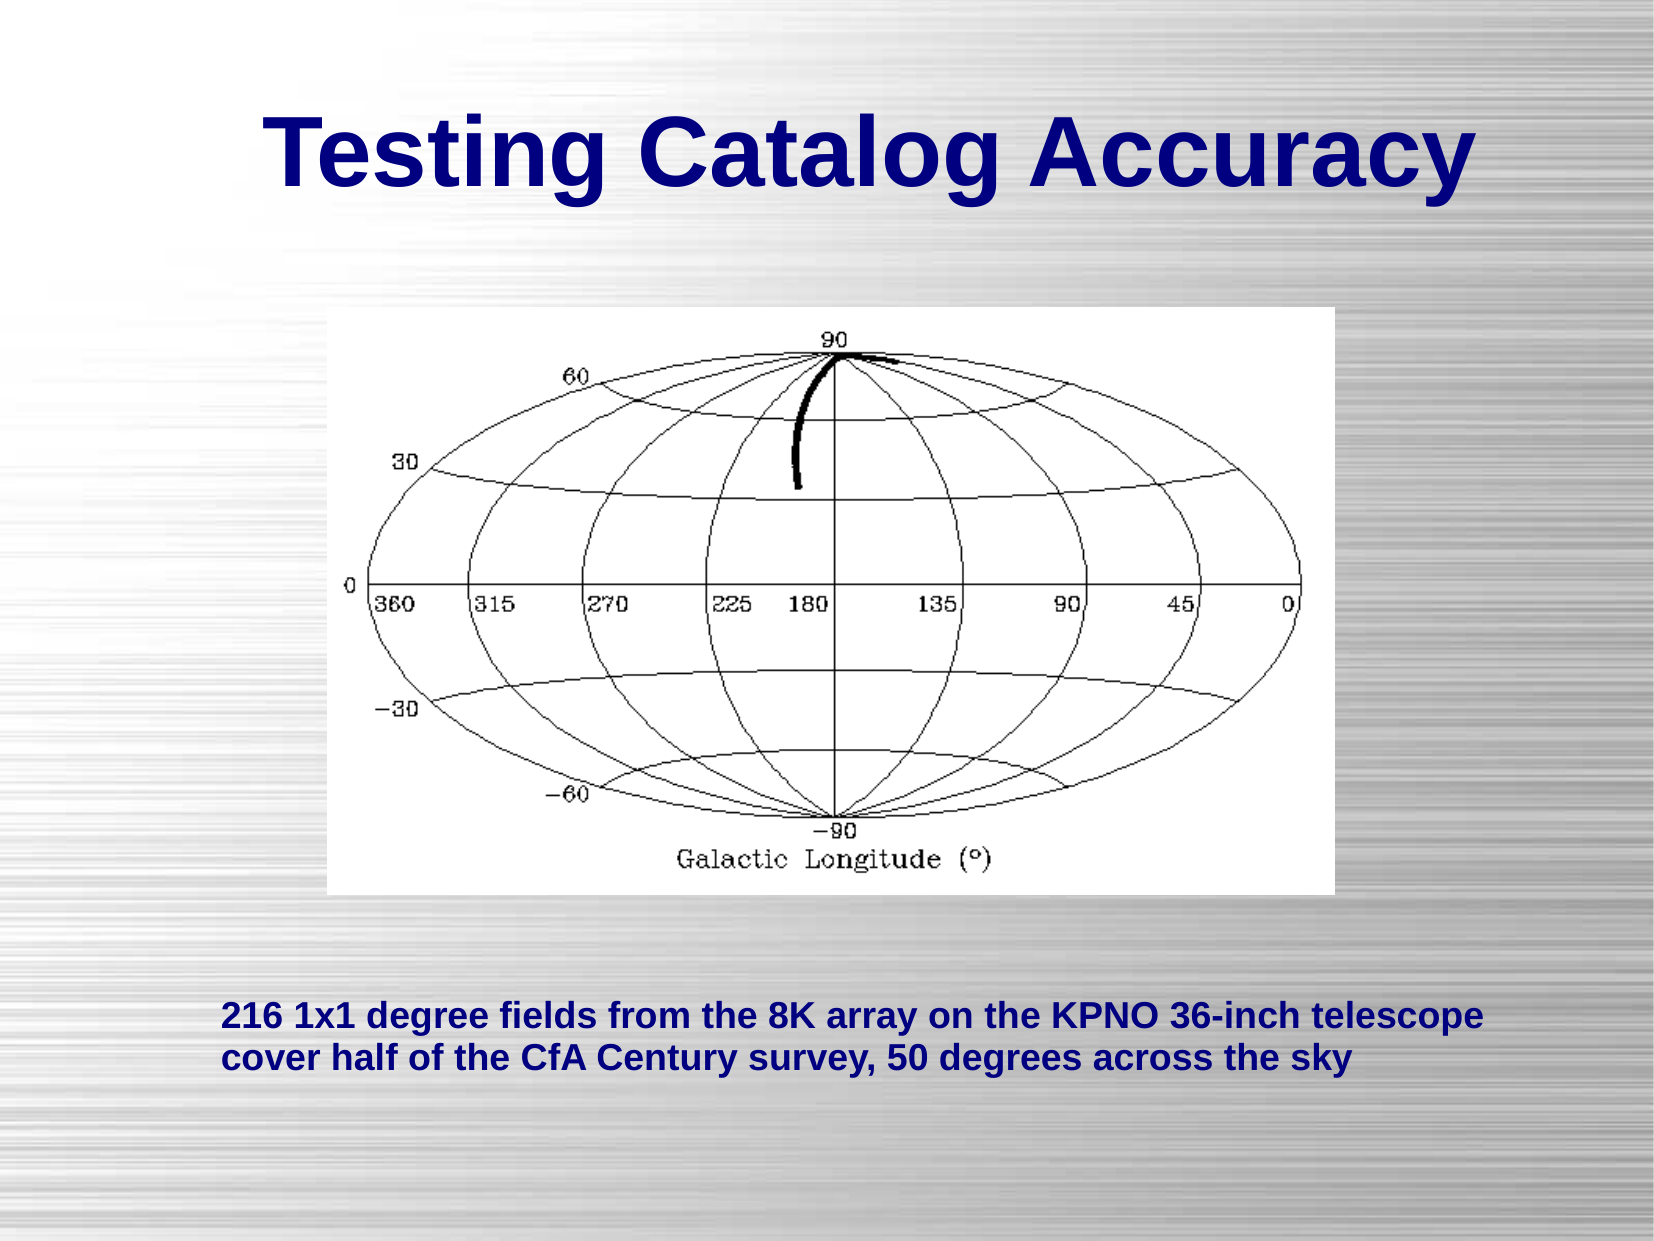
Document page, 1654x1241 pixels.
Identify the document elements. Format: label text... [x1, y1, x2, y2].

text_box Testing Catalog Accuracy [59, 88, 1654, 216]
text_box 216 1x1 degree fields from the 8K array on the KPNO 36-inch telescope cover half of the CfA Century survey, 50 degrees across the sky [205, 987, 1501, 1089]
picture [0, 0, 1654, 1241]
